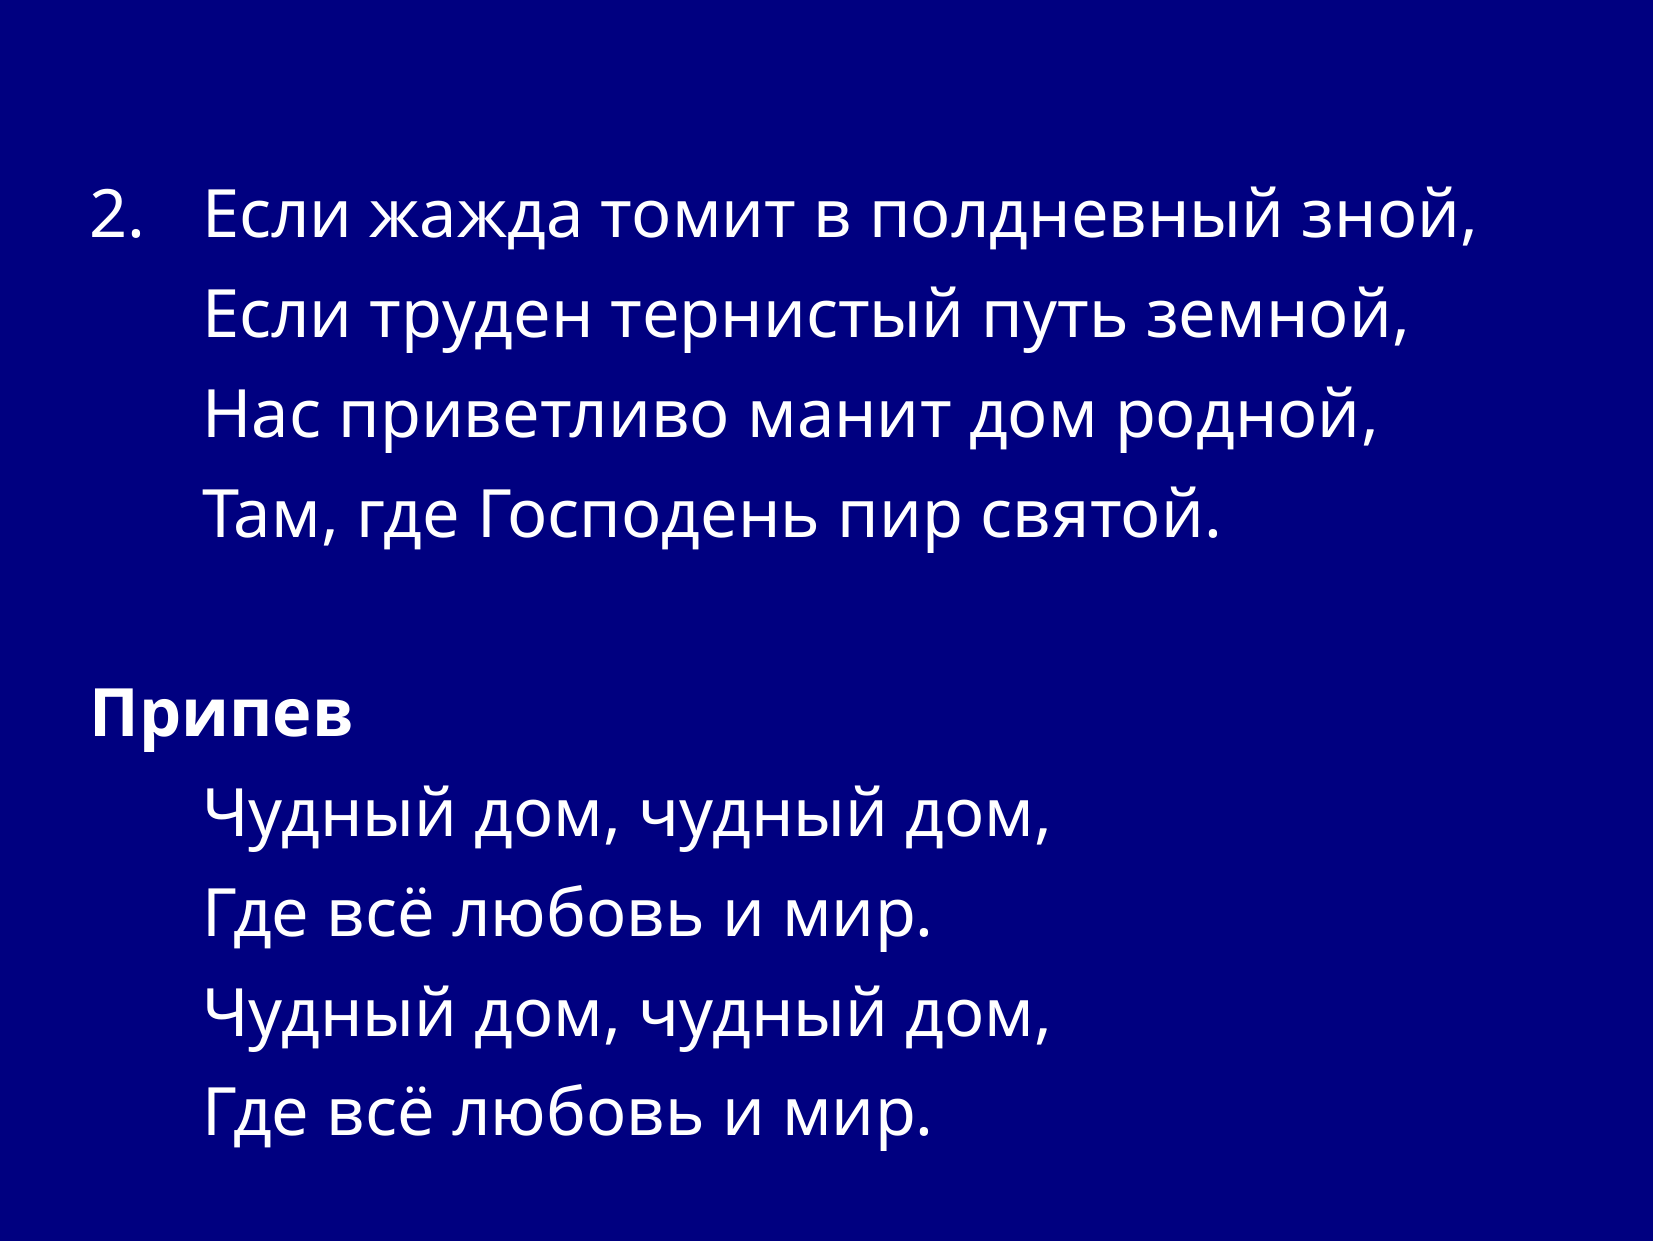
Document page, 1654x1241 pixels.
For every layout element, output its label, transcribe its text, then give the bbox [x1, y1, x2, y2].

text_box 2. Если жажда томит в полдневный зной, Если труден тернистый путь земной, Нас приветливо манит дом родной, Там, где Господень пир святой. Припев Чудный дом, чудный дом, Где всё любовь и мир. Чудный дом, чудный дом, Где всё любовь и мир. [75, 150, 1576, 1163]
